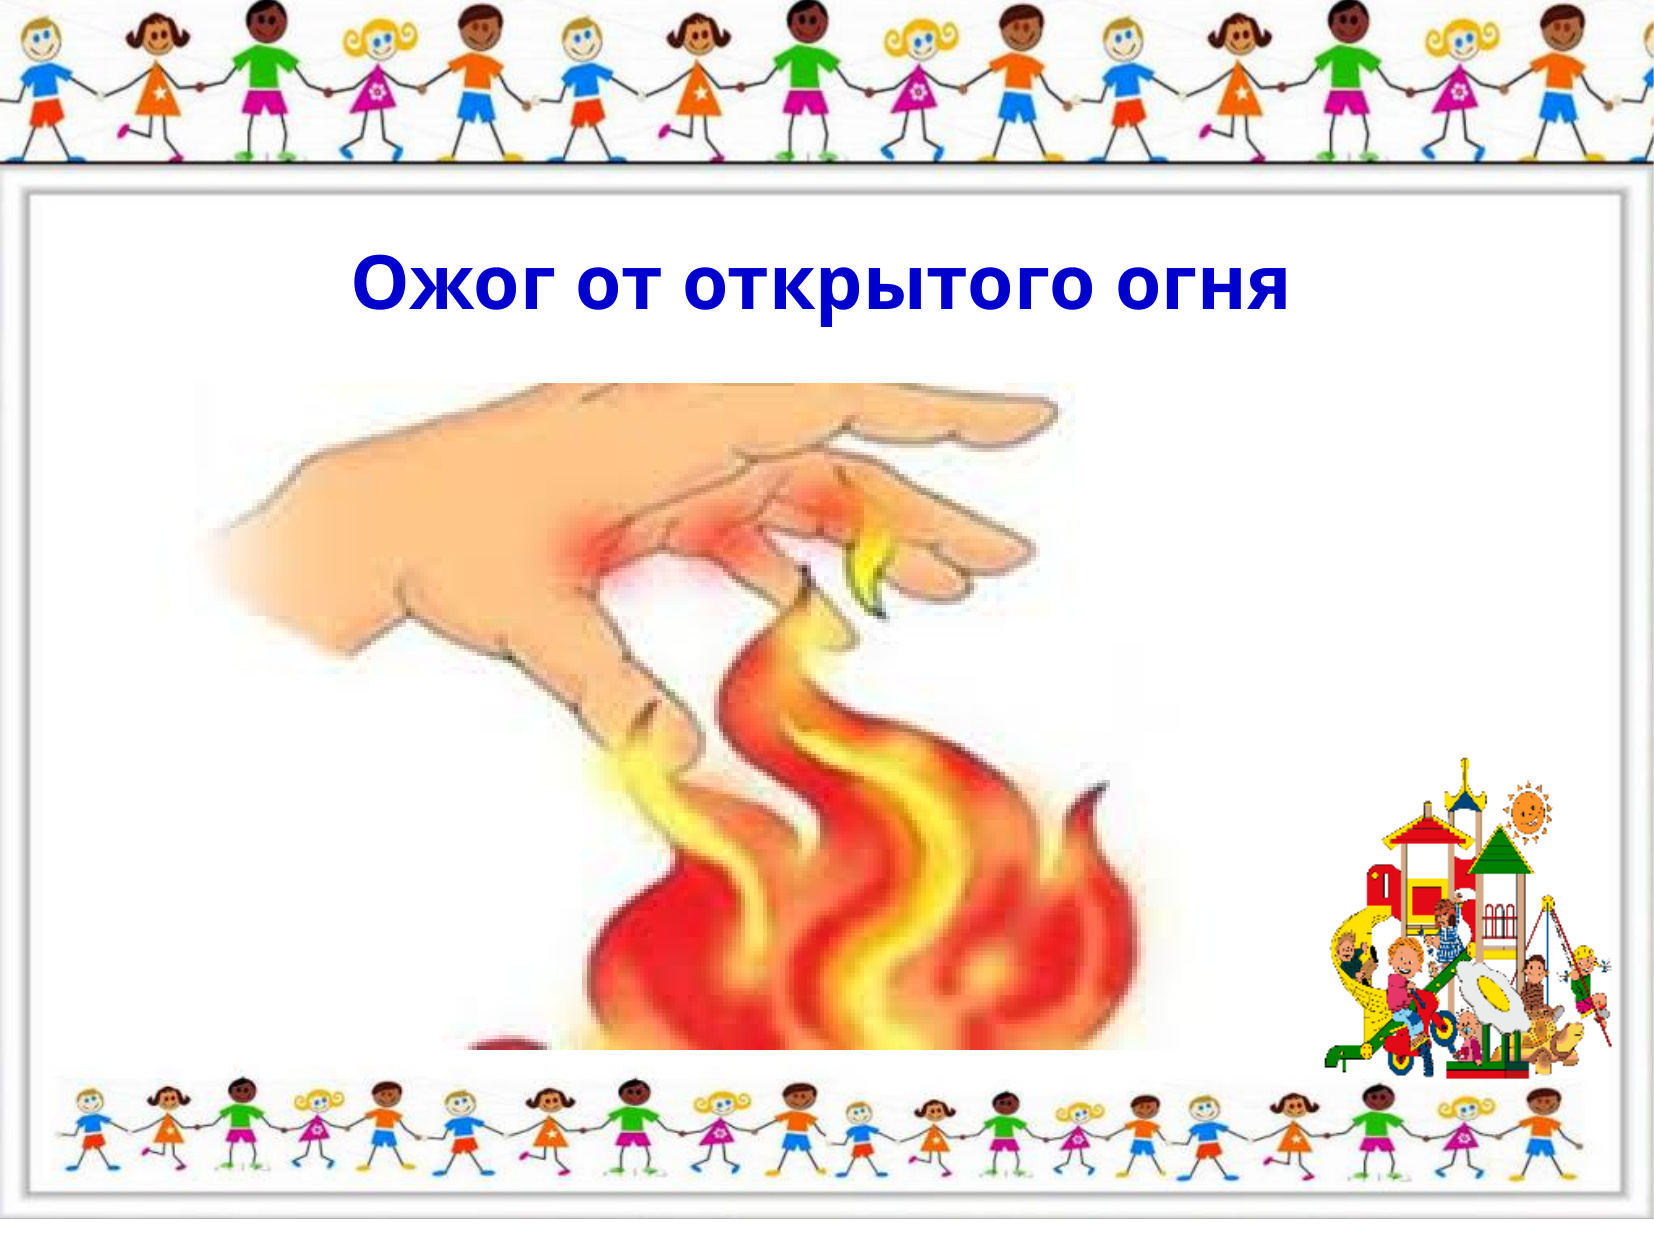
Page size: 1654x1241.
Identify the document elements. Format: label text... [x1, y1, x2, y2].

title Ожог от открытого огня [76, 176, 1565, 384]
picture [0, 0, 1654, 1241]
